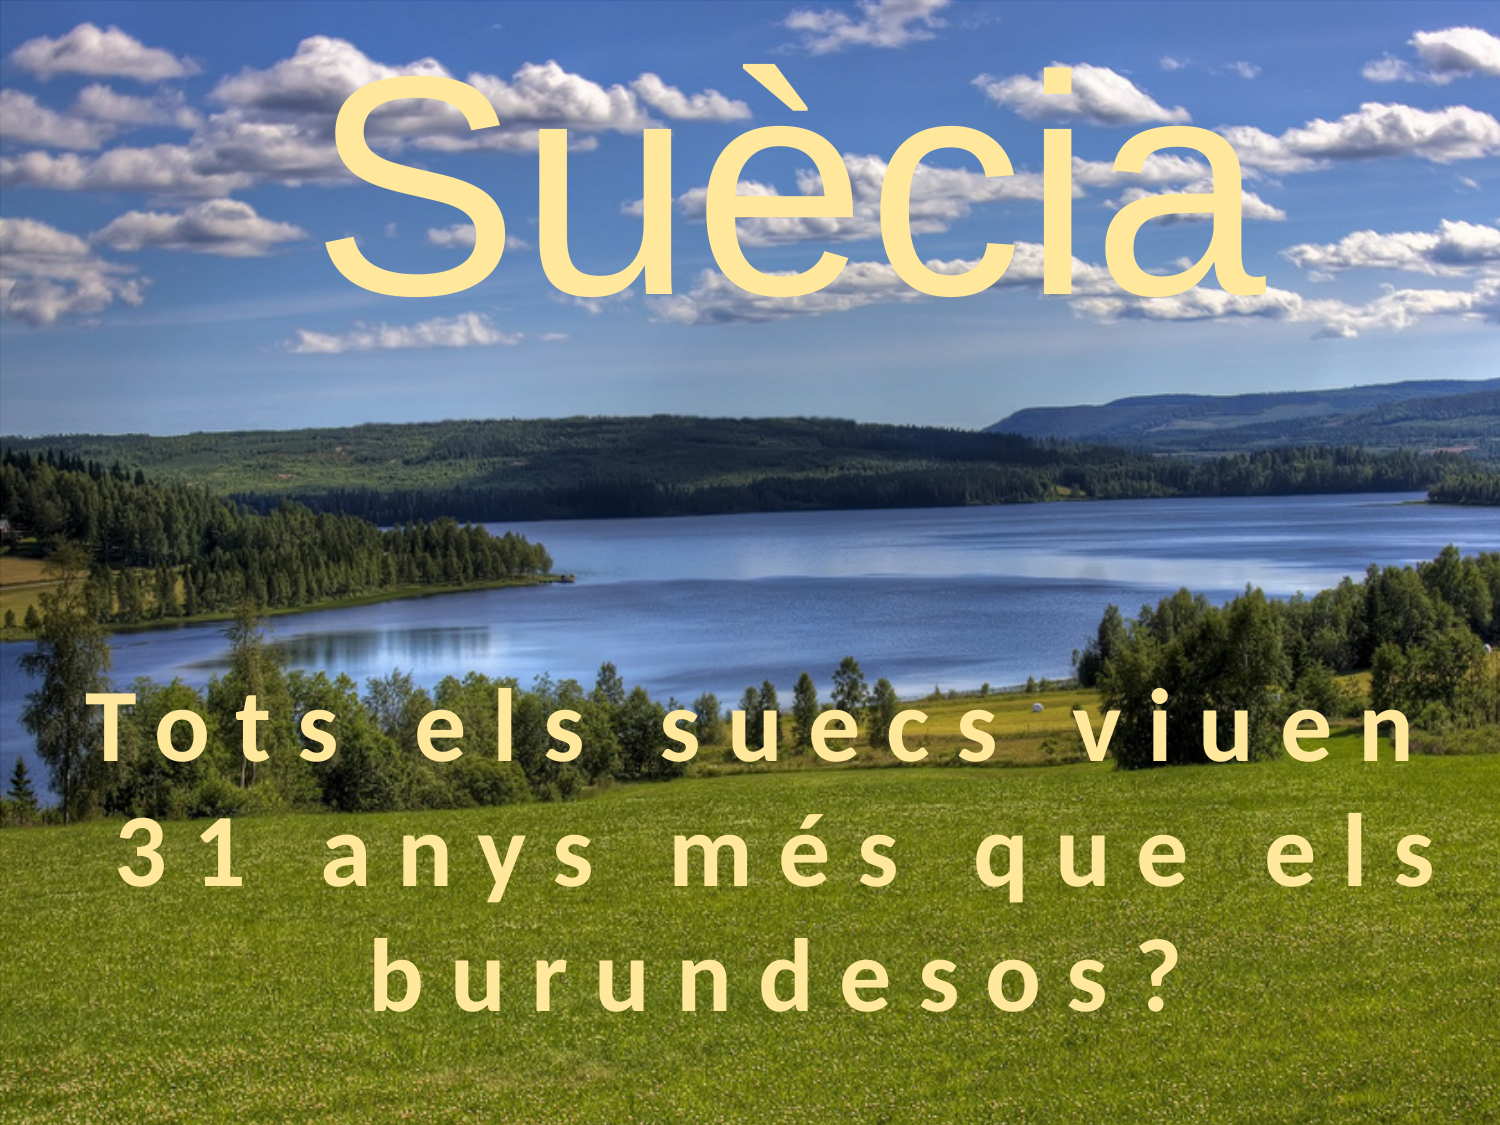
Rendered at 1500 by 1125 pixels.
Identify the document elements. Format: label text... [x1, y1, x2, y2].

text_box Tots els suecs viuen 31 anys més que els burundesos? [70, 649, 1481, 1040]
picture [0, 0, 1500, 1125]
text_box Suècia [263, 0, 1315, 365]
